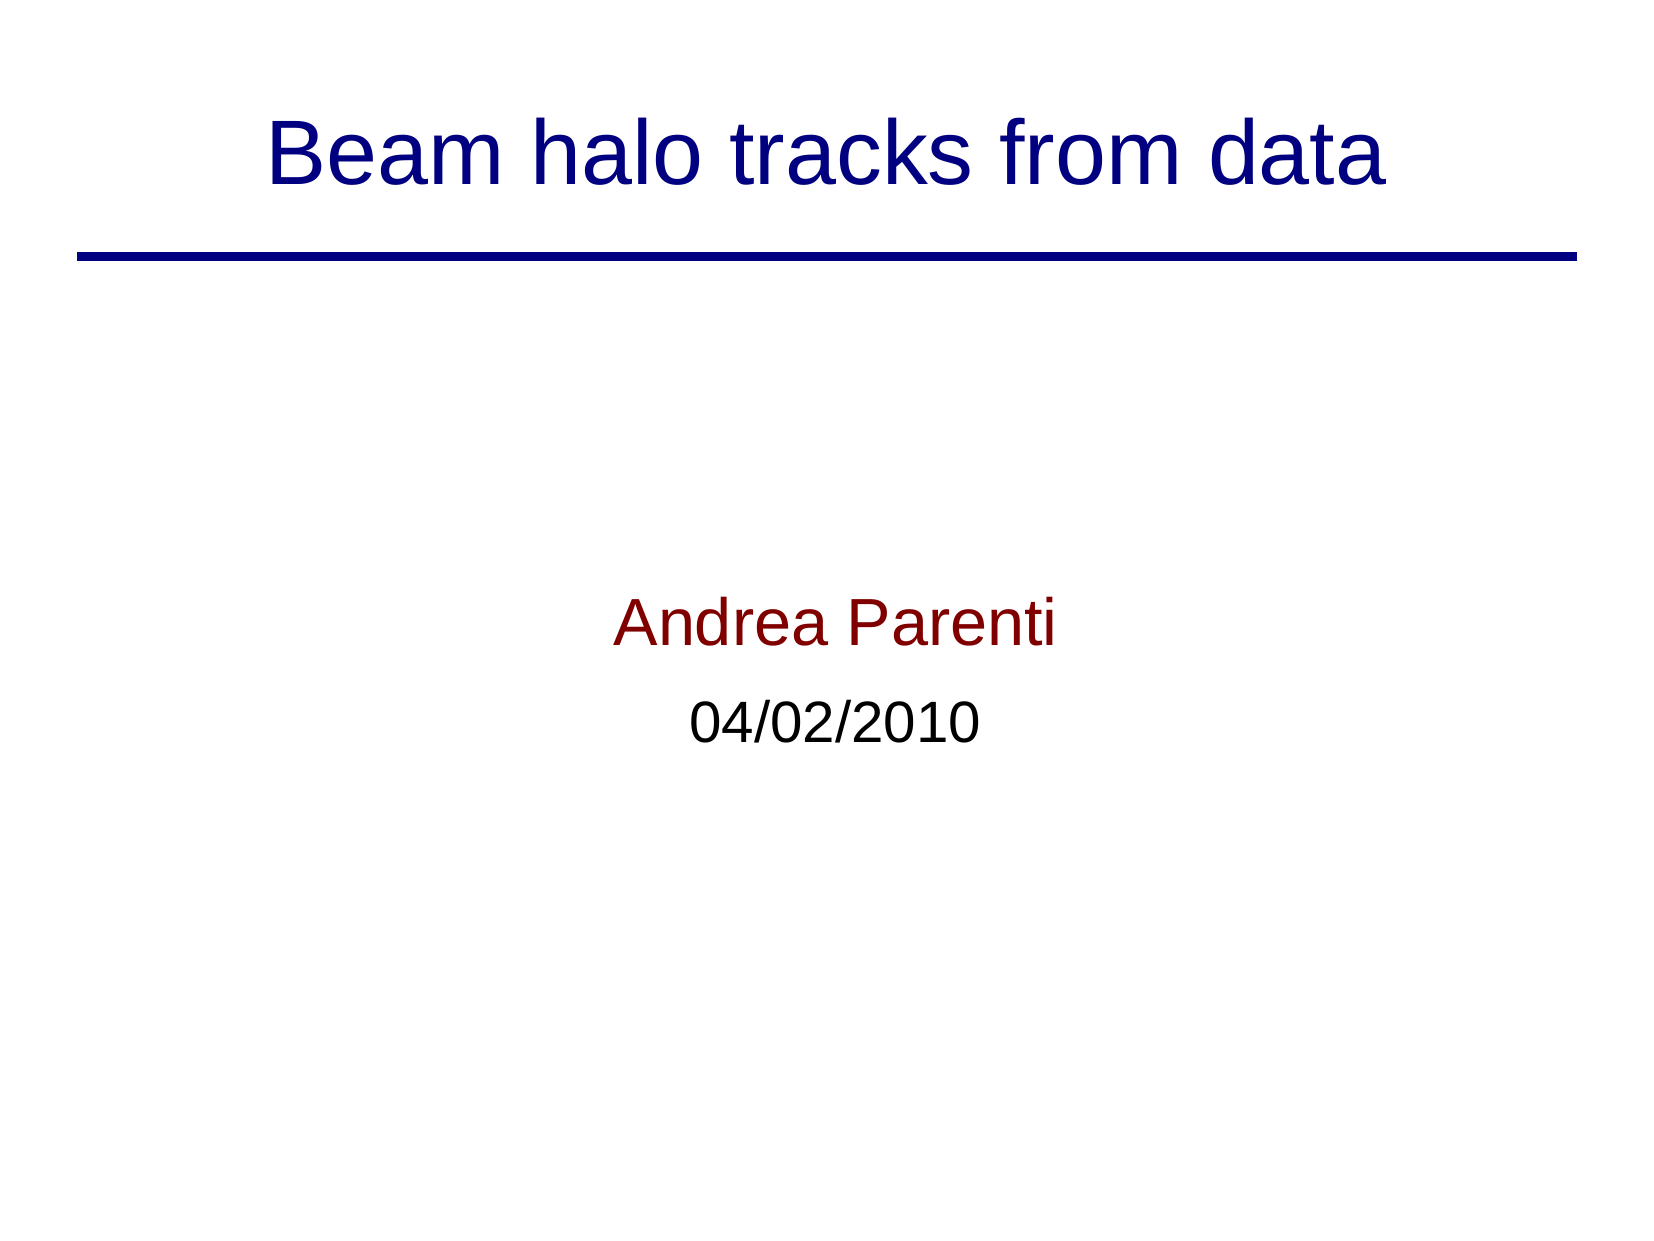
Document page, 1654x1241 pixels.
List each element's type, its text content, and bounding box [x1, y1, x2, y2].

title Beam halo tracks from data [82, 56, 1571, 250]
list Andrea Parenti 04/02/2010 [82, 272, 1571, 1077]
